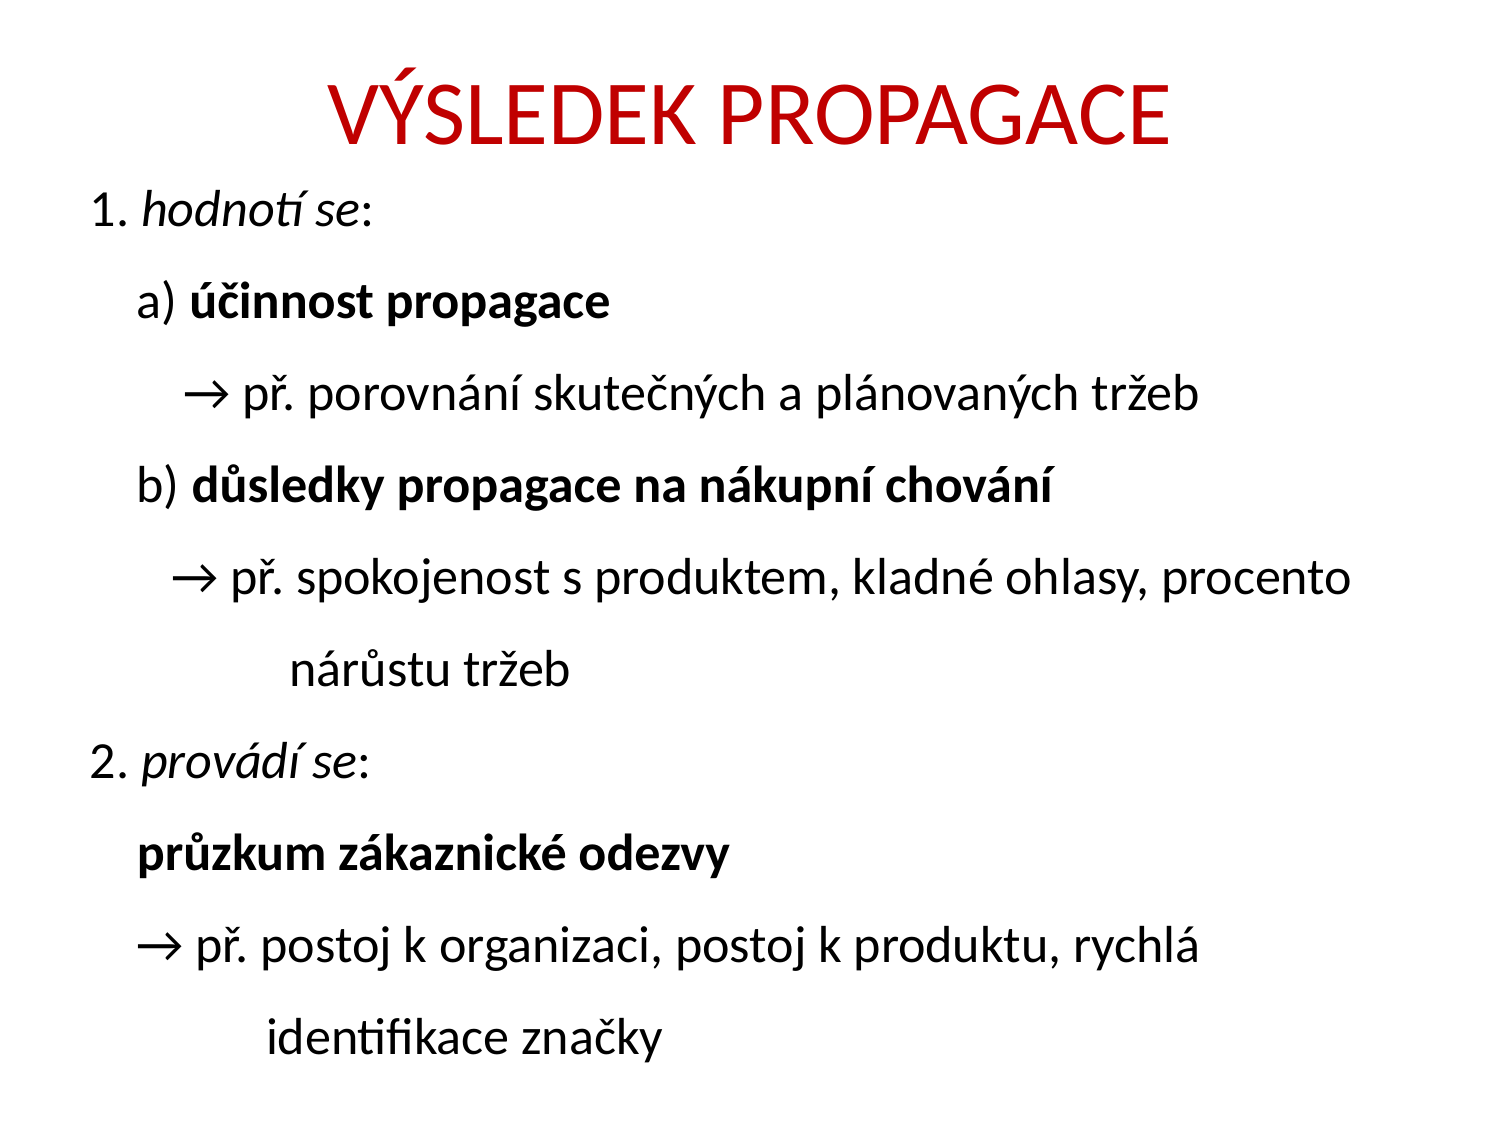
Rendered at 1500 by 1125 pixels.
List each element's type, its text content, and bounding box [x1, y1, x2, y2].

title VÝSLEDEK PROPAGACE [75, 45, 1425, 167]
list 1. hodnotí se: a) účinnost propagace → př. porovnání skutečných a plánovaných tržeb b) důsledky propagace na nákupní chování → př. spokojenost s produktem, kladné ohlasy, procento nárůstu tržeb 2. provádí se: průzkum zákaznické odezvy → př. postoj k organizaci, postoj k produktu, rychlá identifikace značky [75, 167, 1425, 910]
